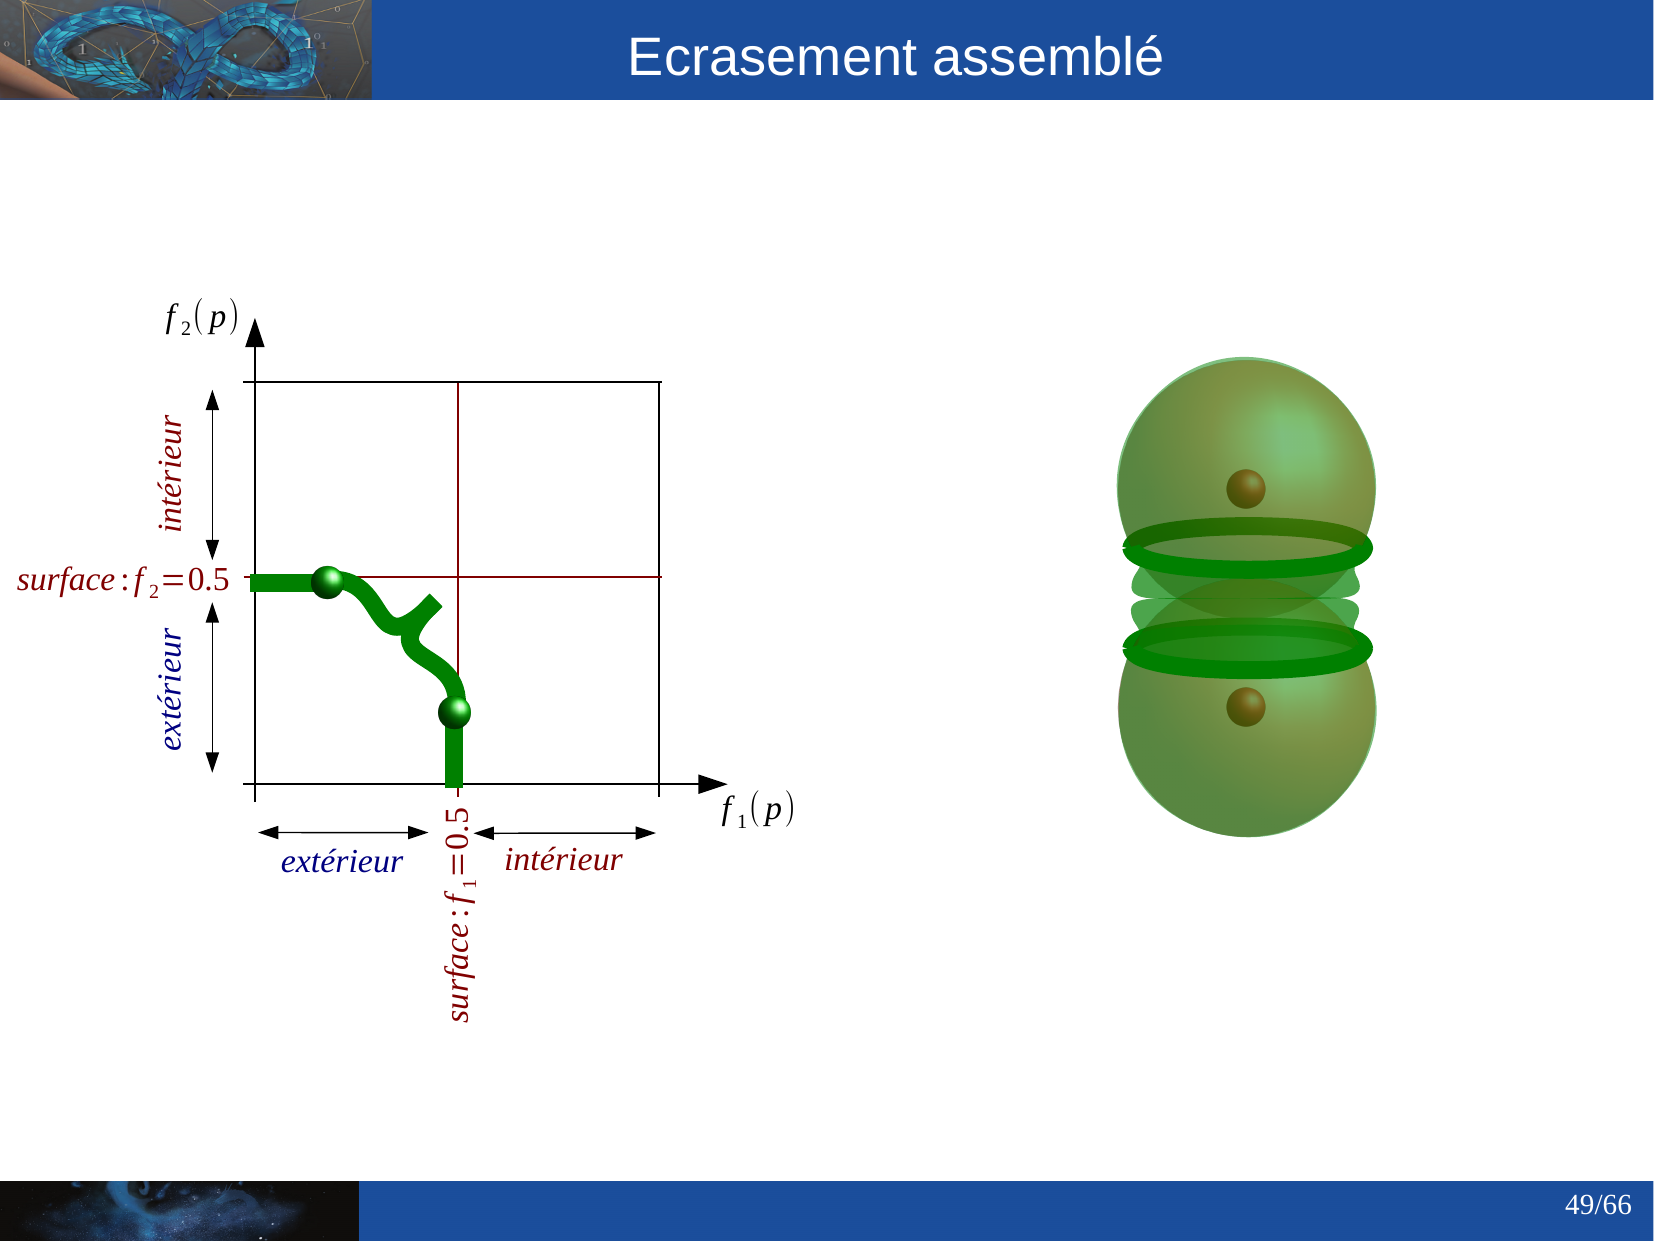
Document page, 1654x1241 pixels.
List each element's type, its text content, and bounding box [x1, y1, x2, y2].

chart [151, 623, 189, 755]
chart [717, 789, 800, 833]
chart [151, 409, 189, 538]
picture [0, 0, 1654, 100]
text_box [1118, 659, 1377, 838]
title Ecrasement assemblé [387, 10, 1407, 102]
text_box [1130, 567, 1365, 667]
text_box [1116, 356, 1377, 560]
chart [500, 841, 629, 879]
chart [161, 296, 243, 340]
chart [438, 804, 481, 1028]
chart [12, 560, 234, 604]
picture [0, 1181, 1654, 1241]
chart [277, 842, 409, 880]
